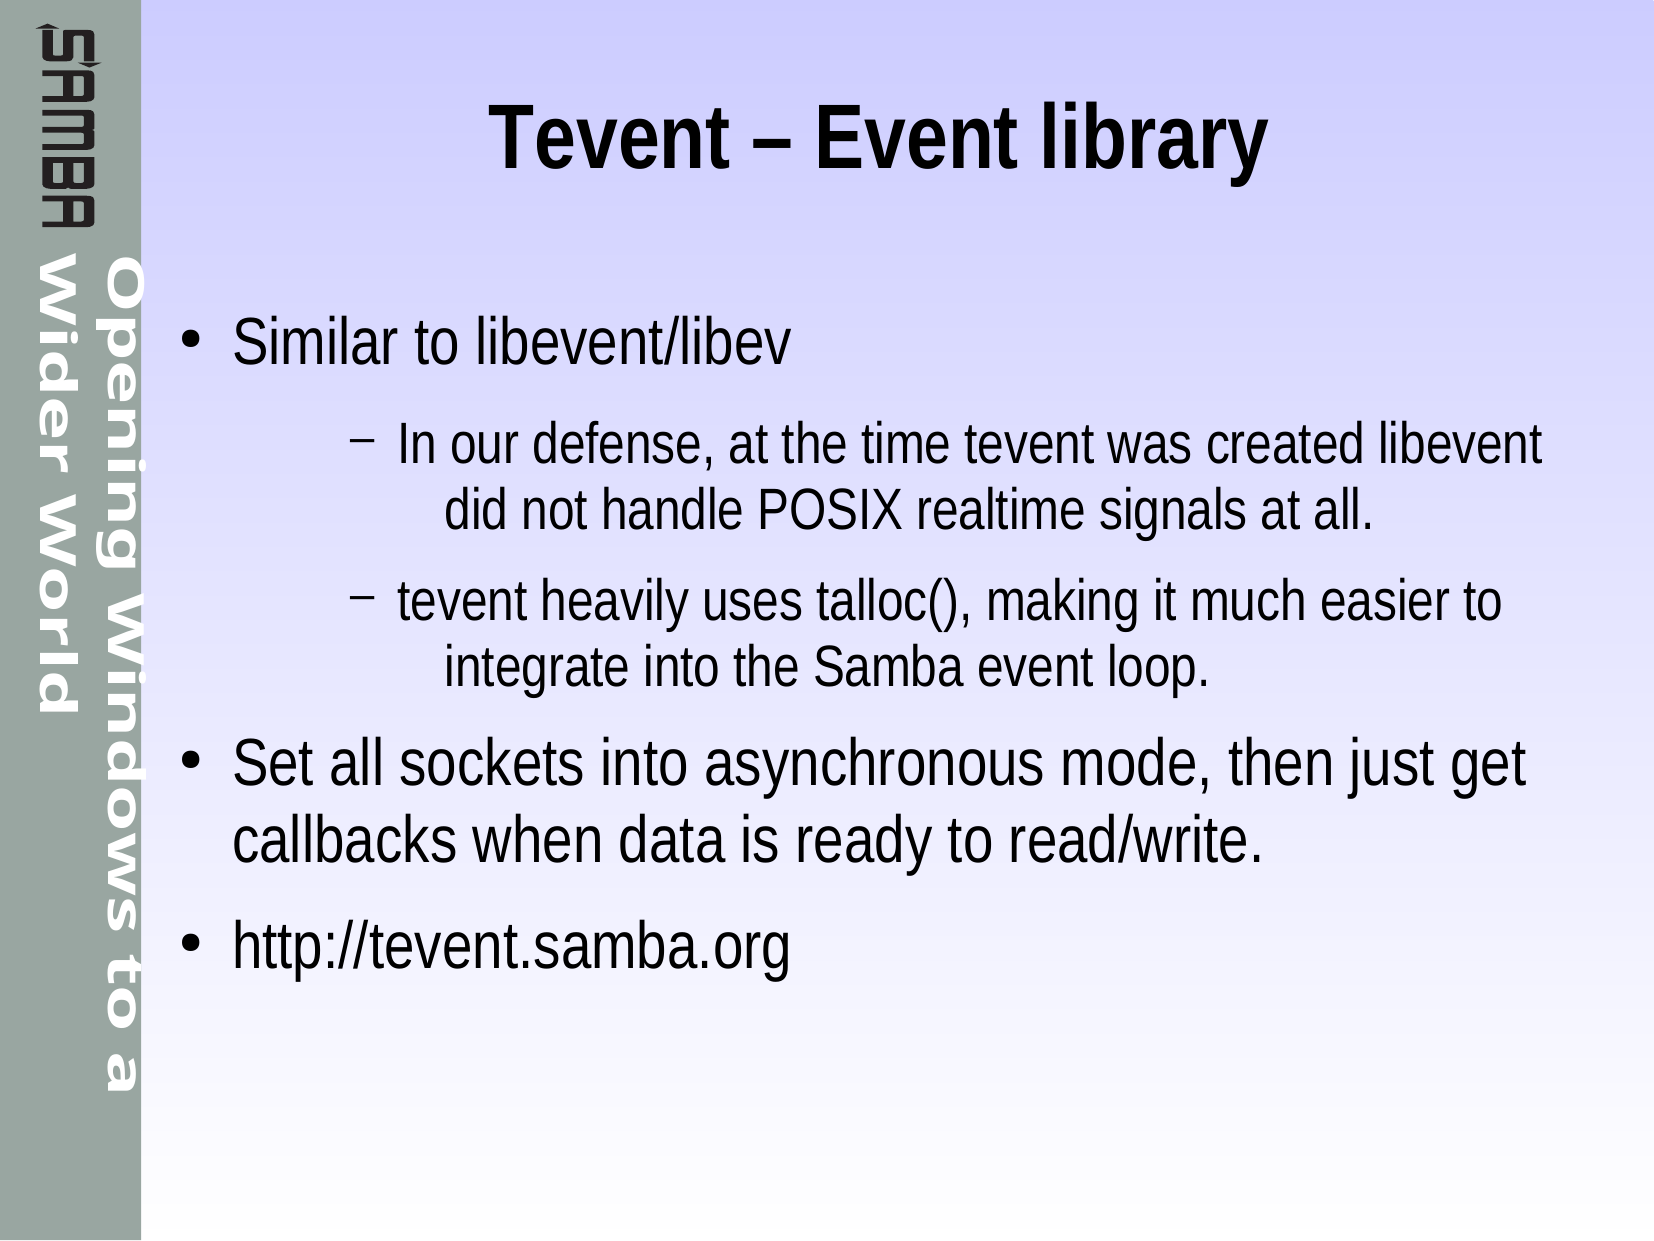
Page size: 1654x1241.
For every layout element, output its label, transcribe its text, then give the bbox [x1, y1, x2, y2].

list Similar to libevent/libev In our defense, at the time tevent was created libevent did not handle POSIX realtime signals at all. tevent heavily uses talloc(), making it much easier to integrate into the Samba event loop. Set all sockets into asynchronous mode, then just get callbacks when data is ready to read/write. http://tevent.samba.org [161, 302, 1574, 1211]
title Tevent – Event library [173, 31, 1586, 239]
